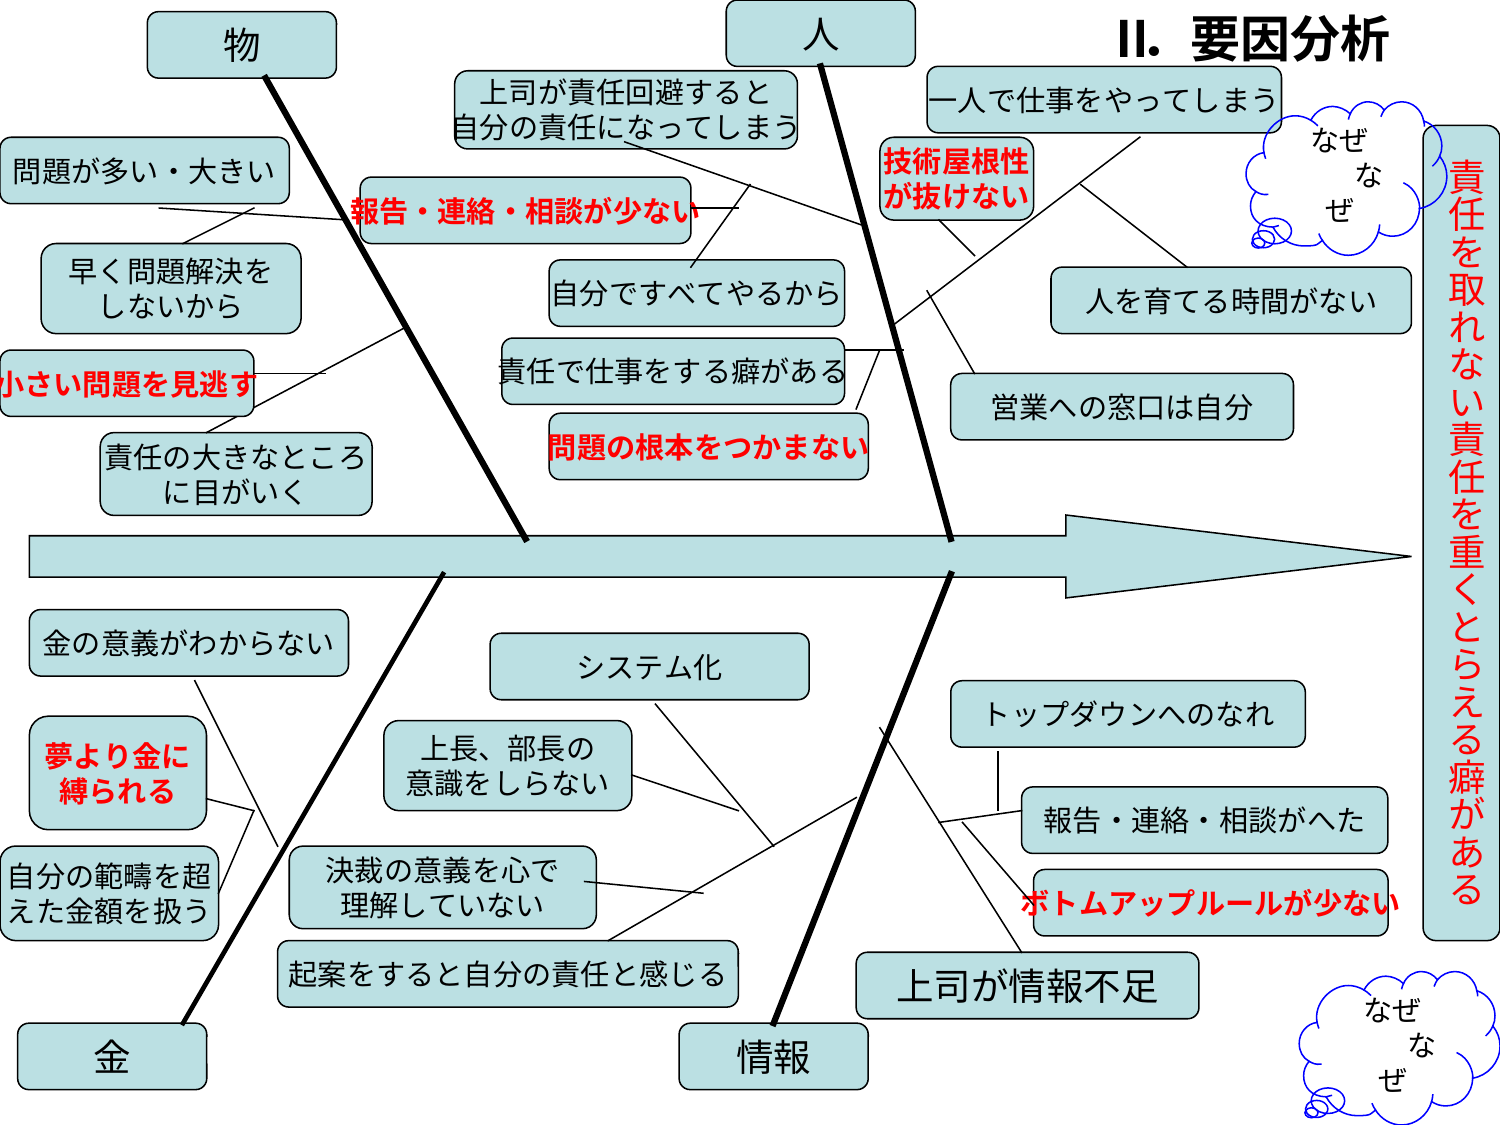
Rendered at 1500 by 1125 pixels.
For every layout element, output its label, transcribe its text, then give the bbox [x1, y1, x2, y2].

text_box なぜ なぜ [1299, 971, 1500, 1125]
text_box [29, 515, 1412, 598]
text_box 上司が責任回避すると 自分の責任になってしまう [454, 70, 798, 149]
text_box 人 [726, 0, 916, 67]
text_box 夢より金に 縛られる [29, 716, 207, 830]
text_box 責任で仕事をする癖がある [501, 338, 845, 405]
text_box なぜ なぜ [1246, 101, 1447, 256]
text_box 小さい問題を見逃す [0, 350, 254, 417]
text_box 営業への窓口は自分 [950, 373, 1294, 440]
text_box 自分の範疇を超 えた金額を扱う [0, 846, 219, 941]
text_box 責任を取れない責任を重くとらえる癖がある [1423, 125, 1500, 941]
text_box 情報 [679, 1023, 869, 1090]
text_box Ⅱ．要因分析 [1092, 0, 1500, 76]
text_box 責任の大きなところ に目がいく [100, 432, 373, 516]
text_box 決裁の意義を心で 理解していない [289, 846, 597, 929]
text_box 一人で仕事をやってしまう [927, 66, 1282, 133]
text_box ボトムアップルールが少ない [1033, 869, 1389, 936]
text_box 報告・連絡・相談がへた [1021, 786, 1388, 854]
text_box 早く問題解決を しないから [41, 243, 302, 334]
text_box 報告・連絡・相談が少ない [360, 177, 691, 244]
text_box 起案をすると自分の責任と感じる [277, 940, 739, 1008]
text_box 自分ですべてやるから [549, 259, 845, 327]
text_box 技術屋根性 が抜けない [879, 137, 1034, 221]
text_box システム化 [490, 633, 810, 700]
text_box 金 [17, 1023, 207, 1090]
text_box 問題が多い・大きい [0, 137, 290, 204]
text_box 物 [147, 11, 337, 79]
text_box 金の意義がわからない [29, 609, 349, 677]
text_box 上司が情報不足 [856, 952, 1199, 1019]
text_box 問題の根本をつかまない [549, 413, 869, 480]
text_box トップダウンへのなれ [950, 680, 1306, 748]
text_box 上長、部長の 意識をしらない [383, 720, 632, 811]
text_box 人を育てる時間がない [1051, 267, 1412, 334]
